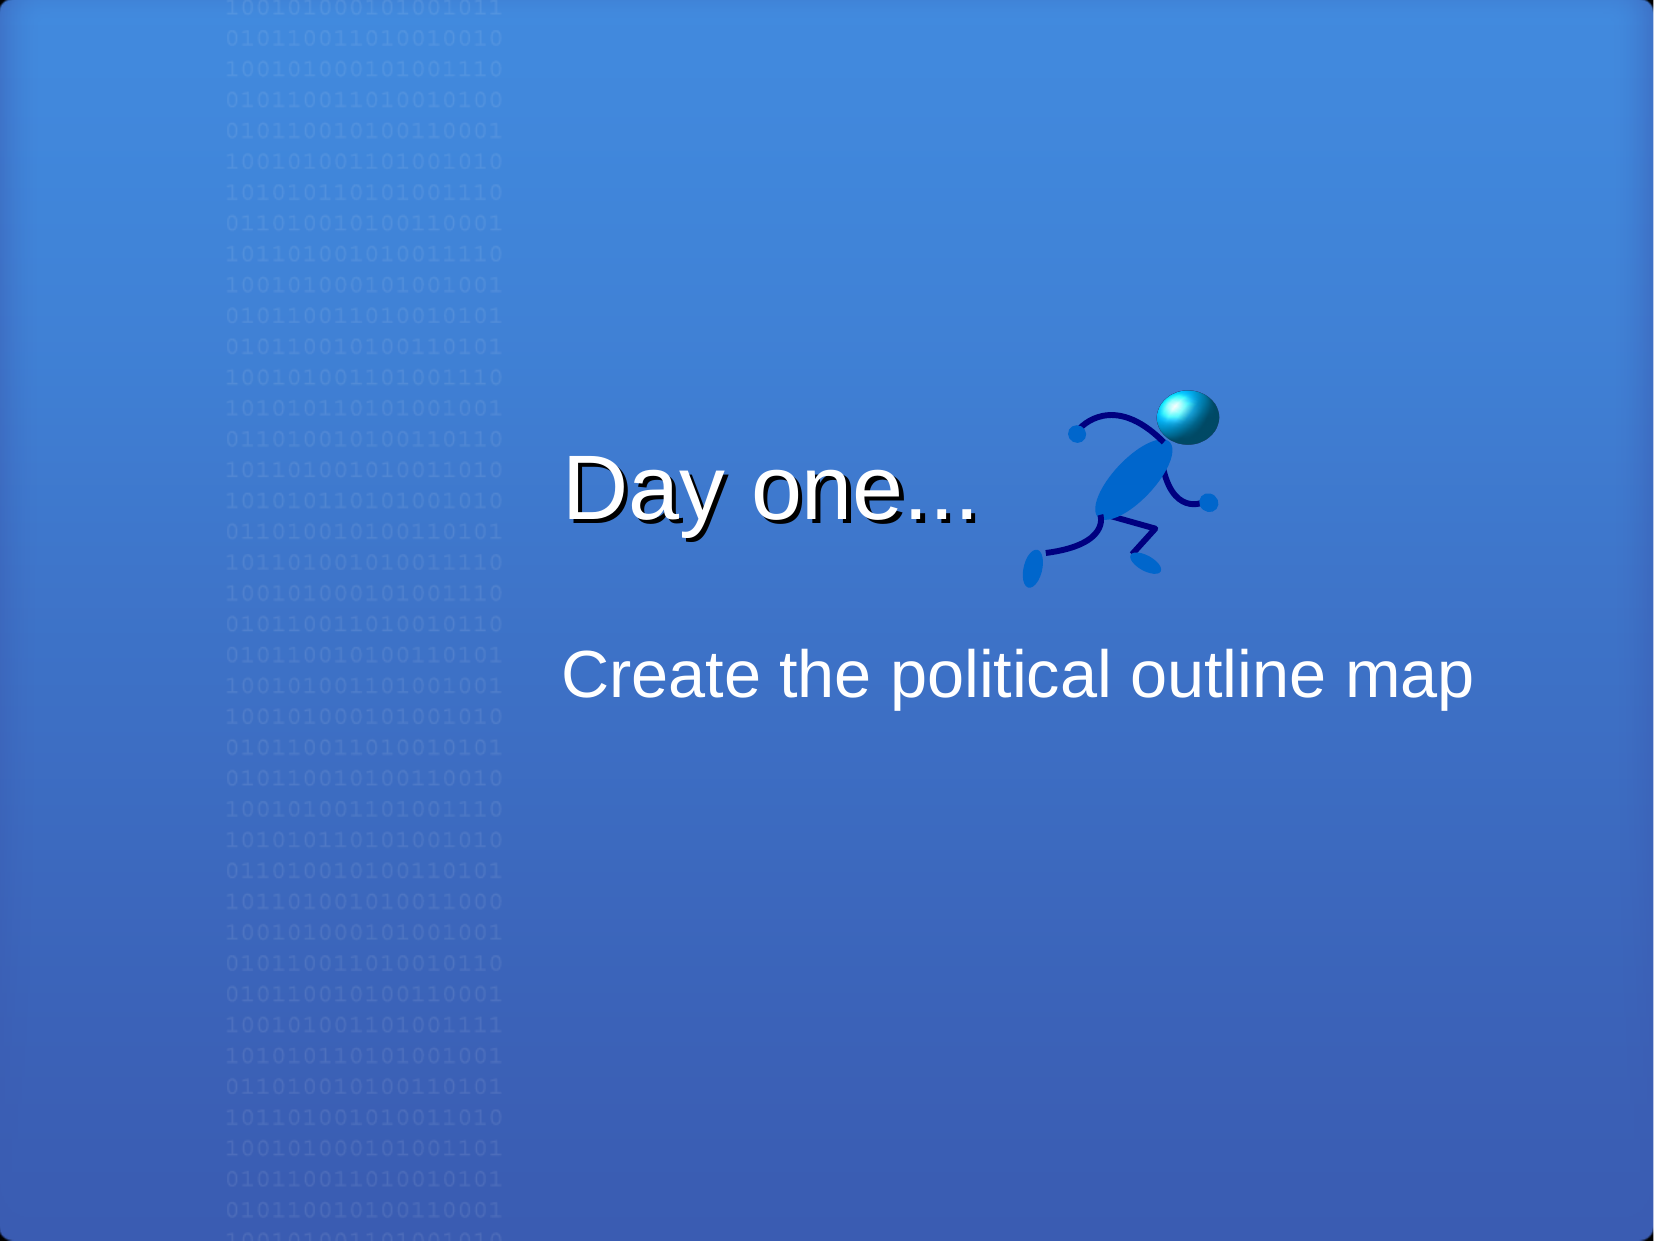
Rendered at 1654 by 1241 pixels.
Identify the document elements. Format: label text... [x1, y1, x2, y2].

text_box [1199, 493, 1219, 512]
text_box [1095, 439, 1173, 520]
text_box [1068, 425, 1087, 443]
picture [0, 0, 1654, 1241]
list Create the political outline map [525, 637, 1576, 880]
text_box [1022, 549, 1043, 588]
title Day one... [562, 383, 1533, 591]
text_box [1130, 552, 1162, 574]
